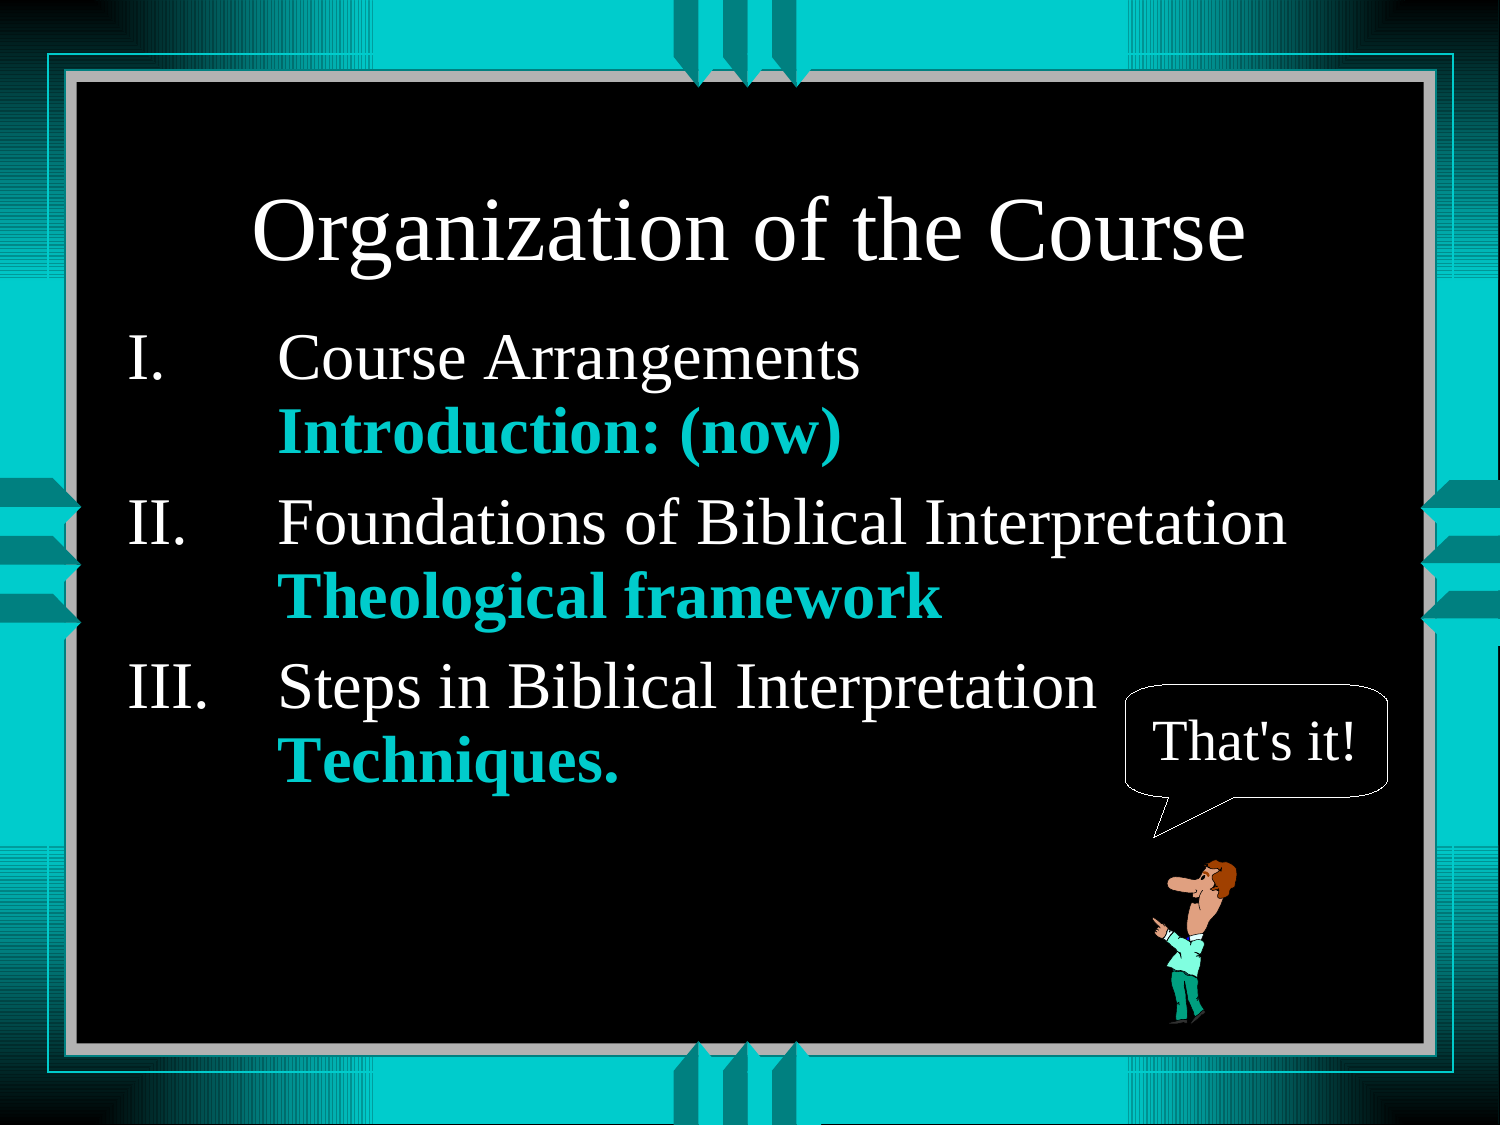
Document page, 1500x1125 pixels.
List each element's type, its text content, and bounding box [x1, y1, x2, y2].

text_box That's it! [1125, 684, 1388, 838]
list Introduction: (now) Theological framework Techniques. [112, 312, 1425, 988]
chart [1151, 859, 1238, 1025]
title Organization of the Course [112, 99, 1388, 288]
text_box I. Course Arrangements II. Foundations of Biblical Interpretation III. Steps in Biblical Interpretation [112, 312, 1350, 732]
